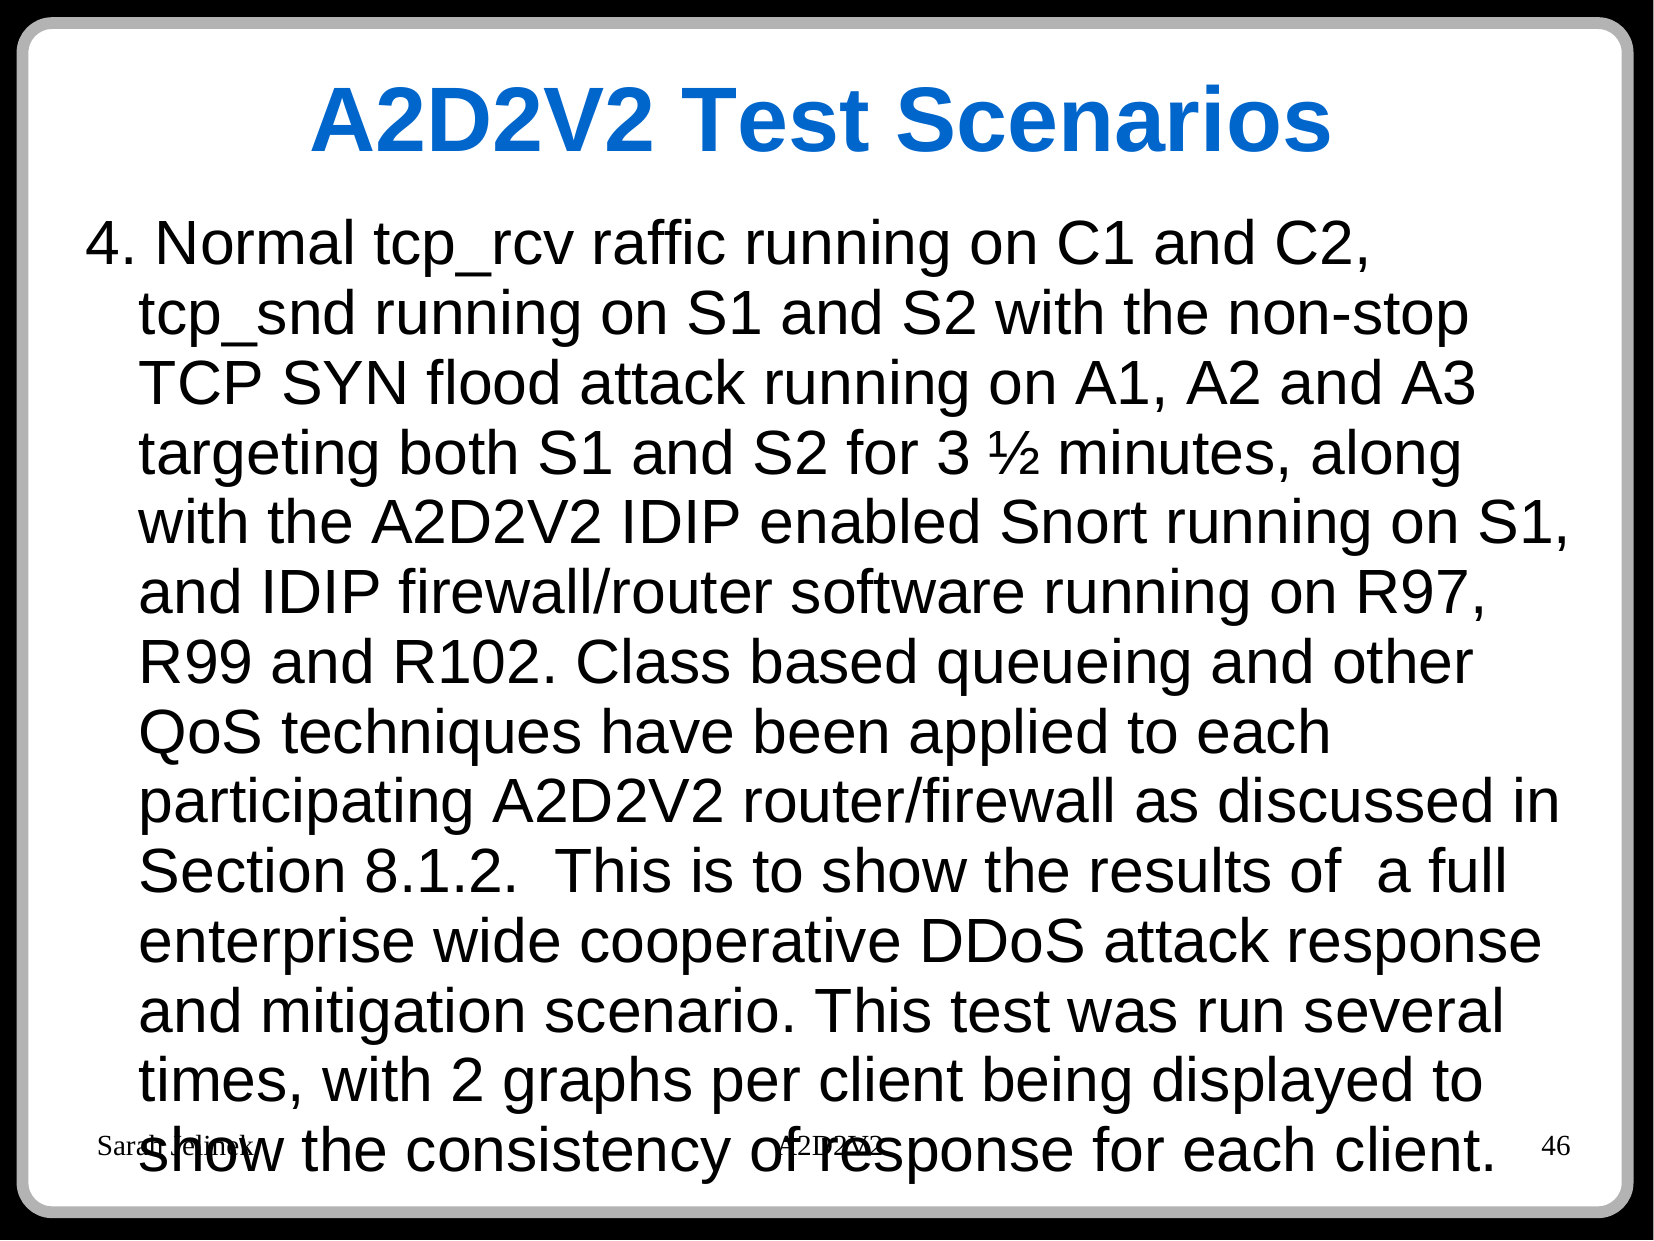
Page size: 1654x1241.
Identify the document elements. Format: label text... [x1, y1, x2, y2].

title A2D2V2 Test Scenarios [67, 56, 1577, 185]
list 4. Normal tcp_rcv raffic running on C1 and C2, tcp_snd running on S1 and S2 with the non-stop TCP SYN flood attack running on A1, A2 and A3 targeting both S1 and S2 for 3 ½ minutes, along with the A2D2V2 IDIP enabled Snort running on S1, and IDIP firewall/router software running on R97, R99 and R102. Class based queueing and other QoS techniques have been applied to each participating A2D2V2 router/firewall as discussed in Section 8.1.2. This is to show the results of a full enterprise wide cooperative DDoS attack response and mitigation scenario. This test was run several times, with 2 graphs per client being displayed to show the consistency of response for each client. [68, 208, 1587, 1185]
